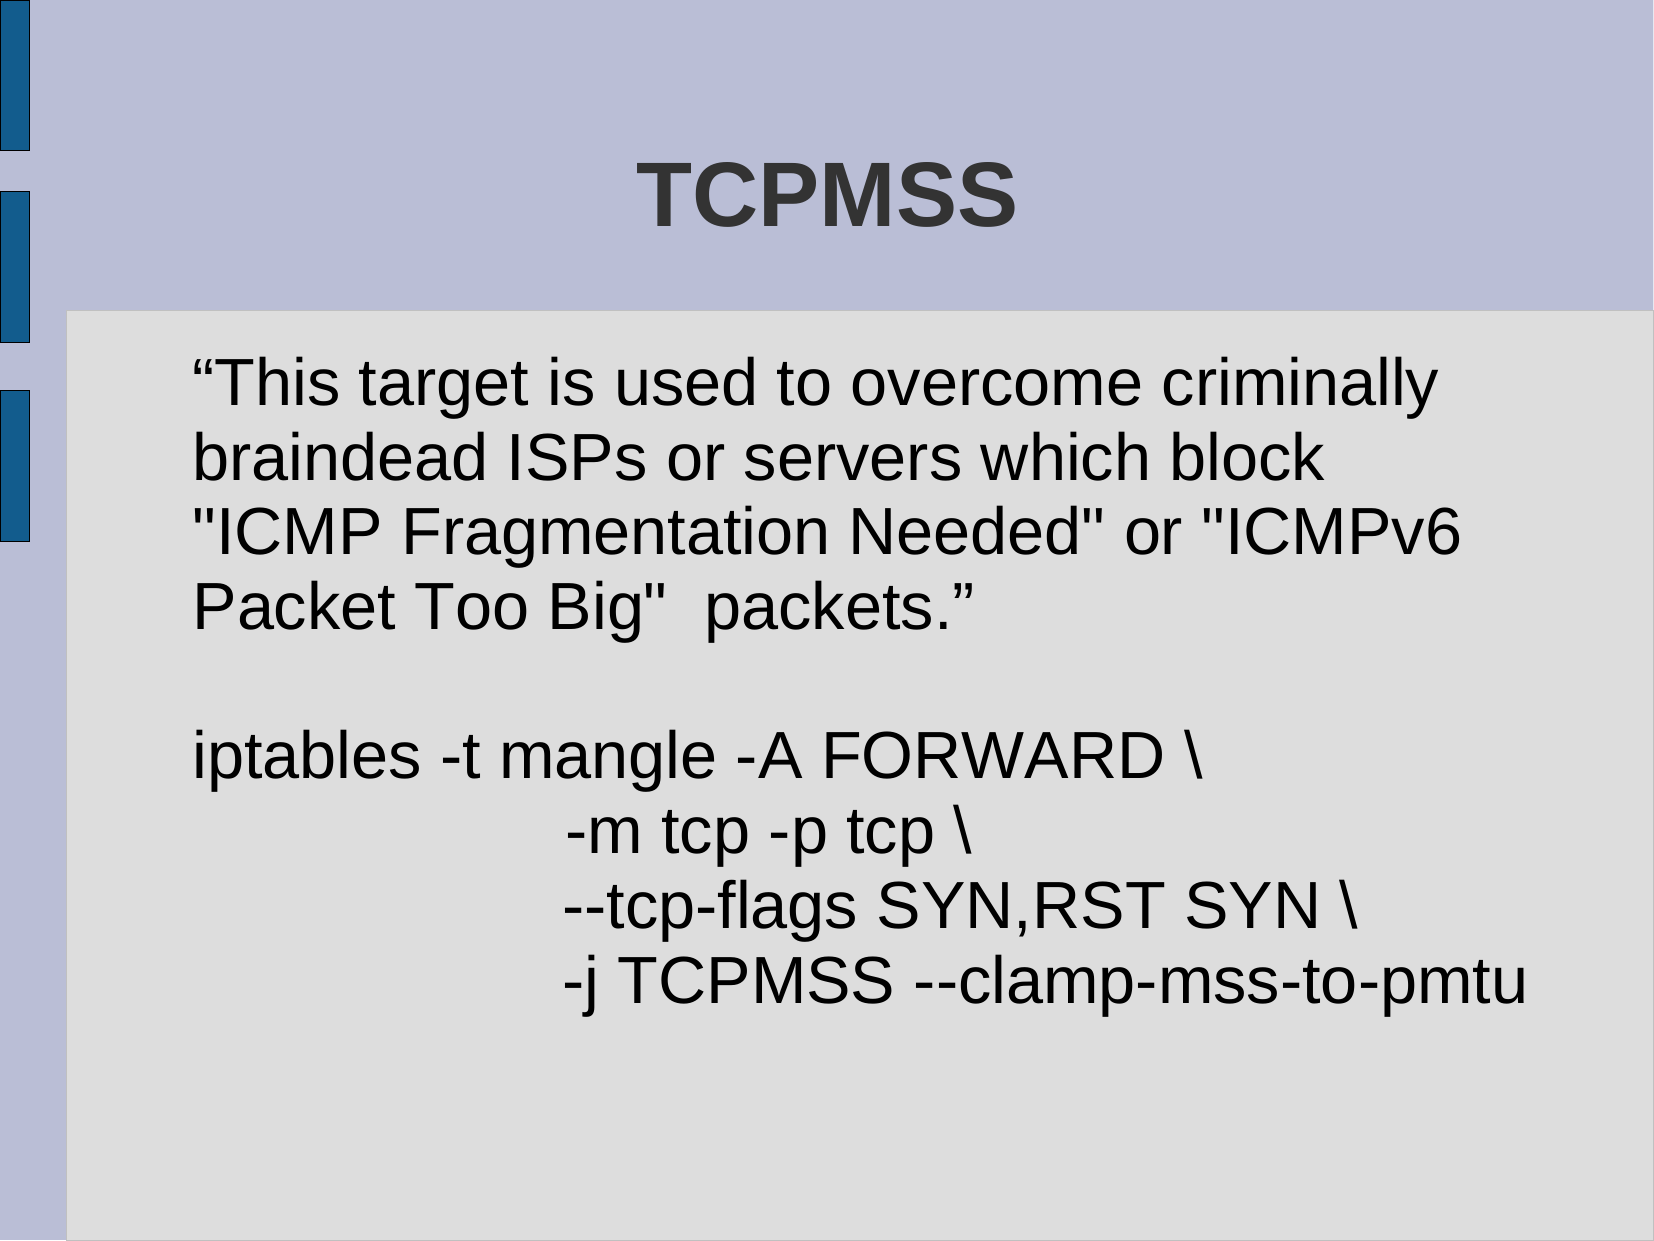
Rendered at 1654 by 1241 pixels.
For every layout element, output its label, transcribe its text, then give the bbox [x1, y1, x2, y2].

list “This target is used to overcome criminally braindead ISPs or servers which block "ICMP Fragmentation Needed" or "ICMPv6 Packet Too Big" packets.” iptables -t mangle -A FORWARD \ -m tcp -p tcp \ --tcp-flags SYN,RST SYN \ -j TCPMSS --clamp-mss-to-pmtu [121, 344, 1534, 1164]
title TCPMSS [121, 91, 1534, 299]
